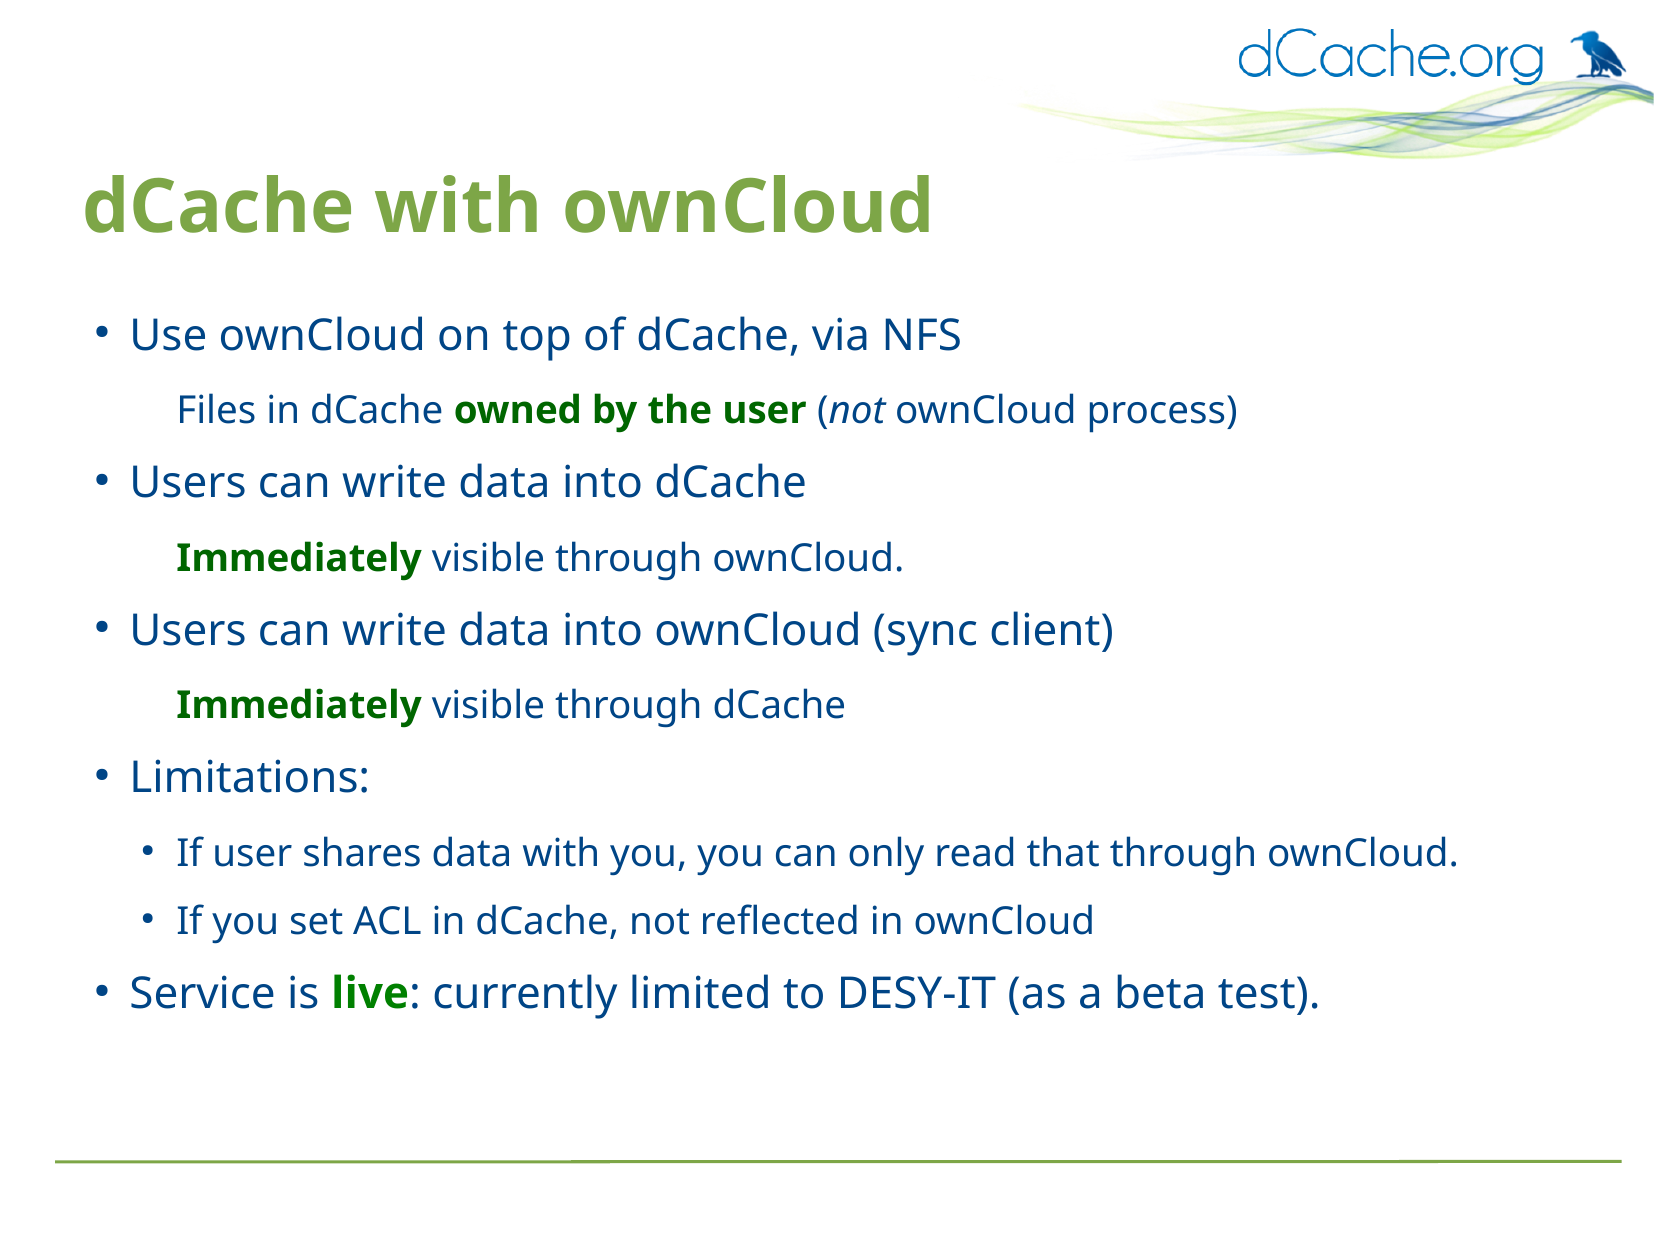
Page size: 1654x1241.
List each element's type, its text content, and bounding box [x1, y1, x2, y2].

picture [956, 16, 1654, 169]
list Use ownCloud on top of dCache, via NFS Files in dCache owned by the user (not ownCloud process) Users can write data into dCache Immediately visible through ownCloud. Users can write data into ownCloud (sync client) Immediately visible through dCache Limitations: If user shares data with you, you can only read that through ownCloud. If you set ACL in dCache, not reflected in ownCloud Service is live: currently limited to DESY-IT (as a beta test). [82, 302, 1571, 1023]
title dCache with ownCloud [82, 155, 1605, 252]
